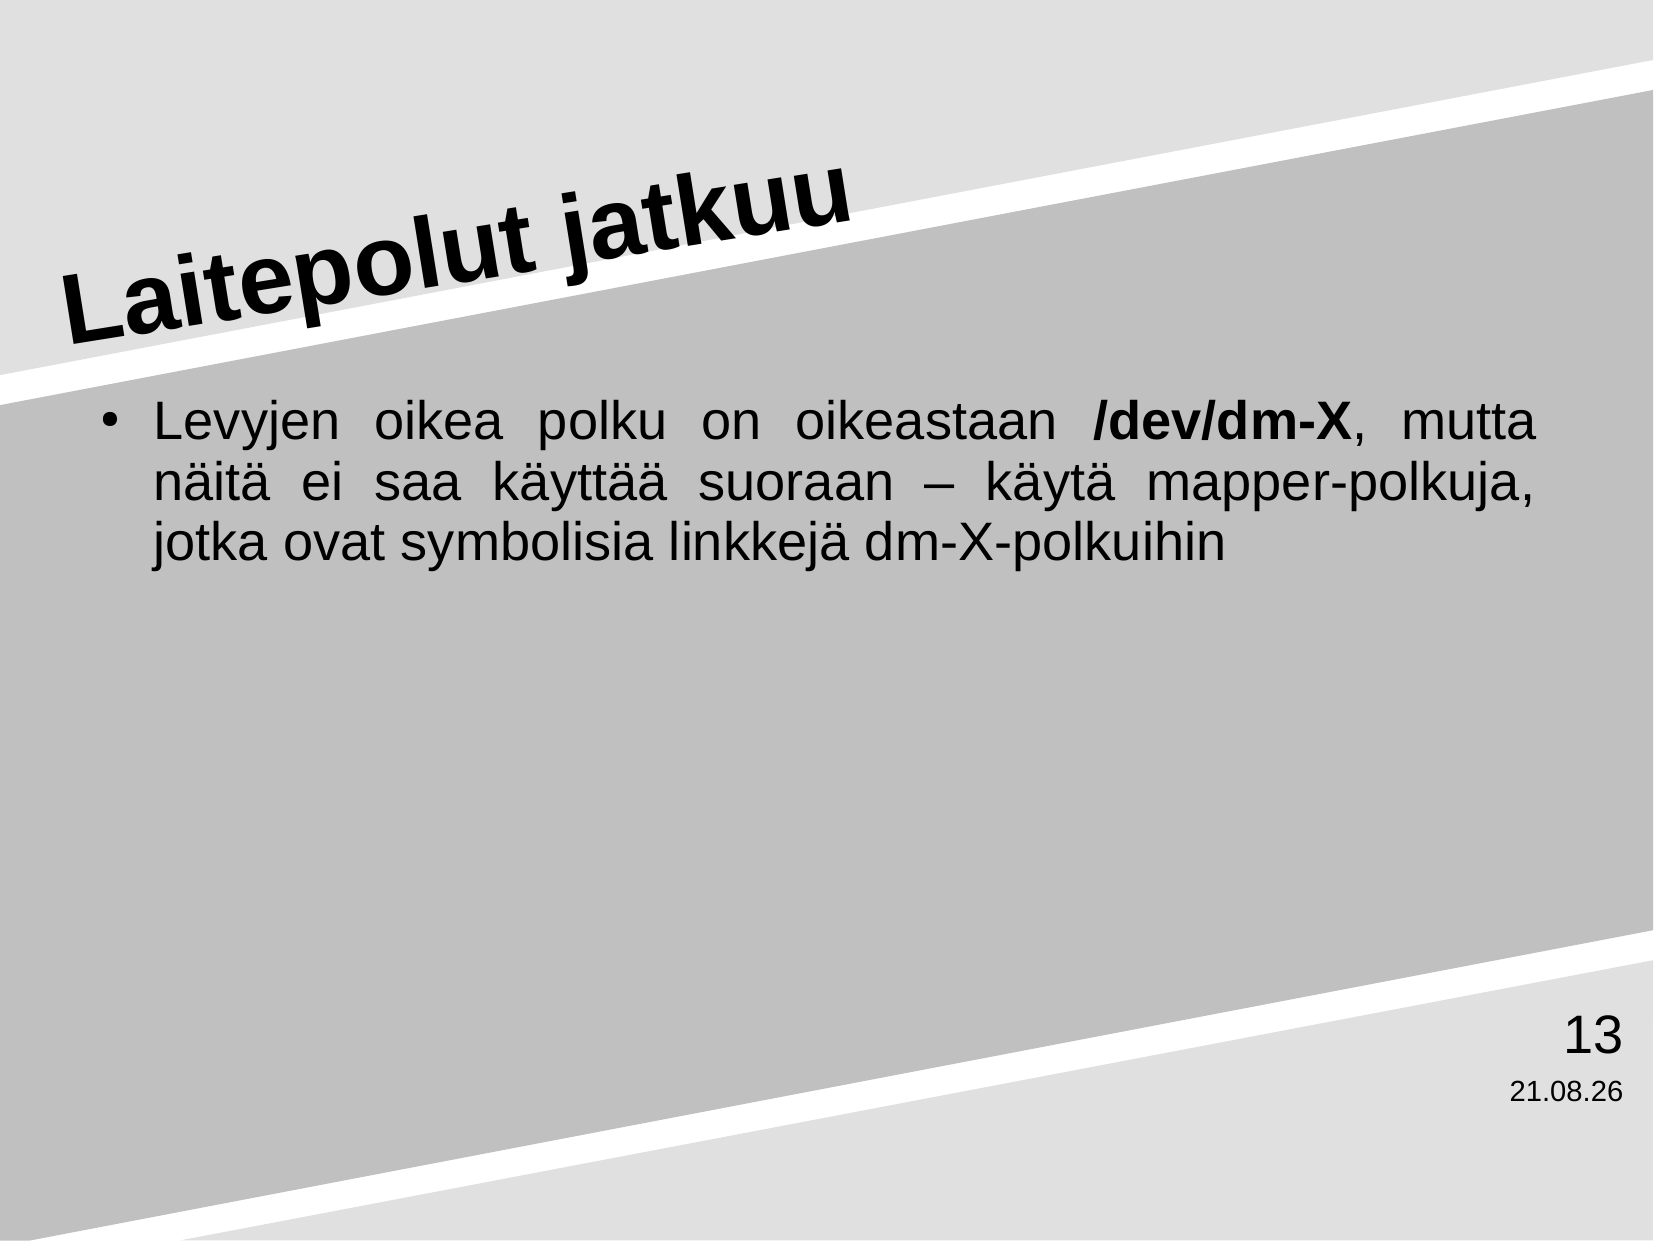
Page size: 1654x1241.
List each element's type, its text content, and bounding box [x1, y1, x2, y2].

title Laitepolut jatkuu [45, 0, 1567, 421]
list Levyjen oikea polku on oikeastaan /dev/dm-X, mutta näitä ei saa käyttää suoraan – käytä mapper-polkuja, jotka ovat symbolisia linkkejä dm-X-polkuihin [82, 390, 1538, 1111]
